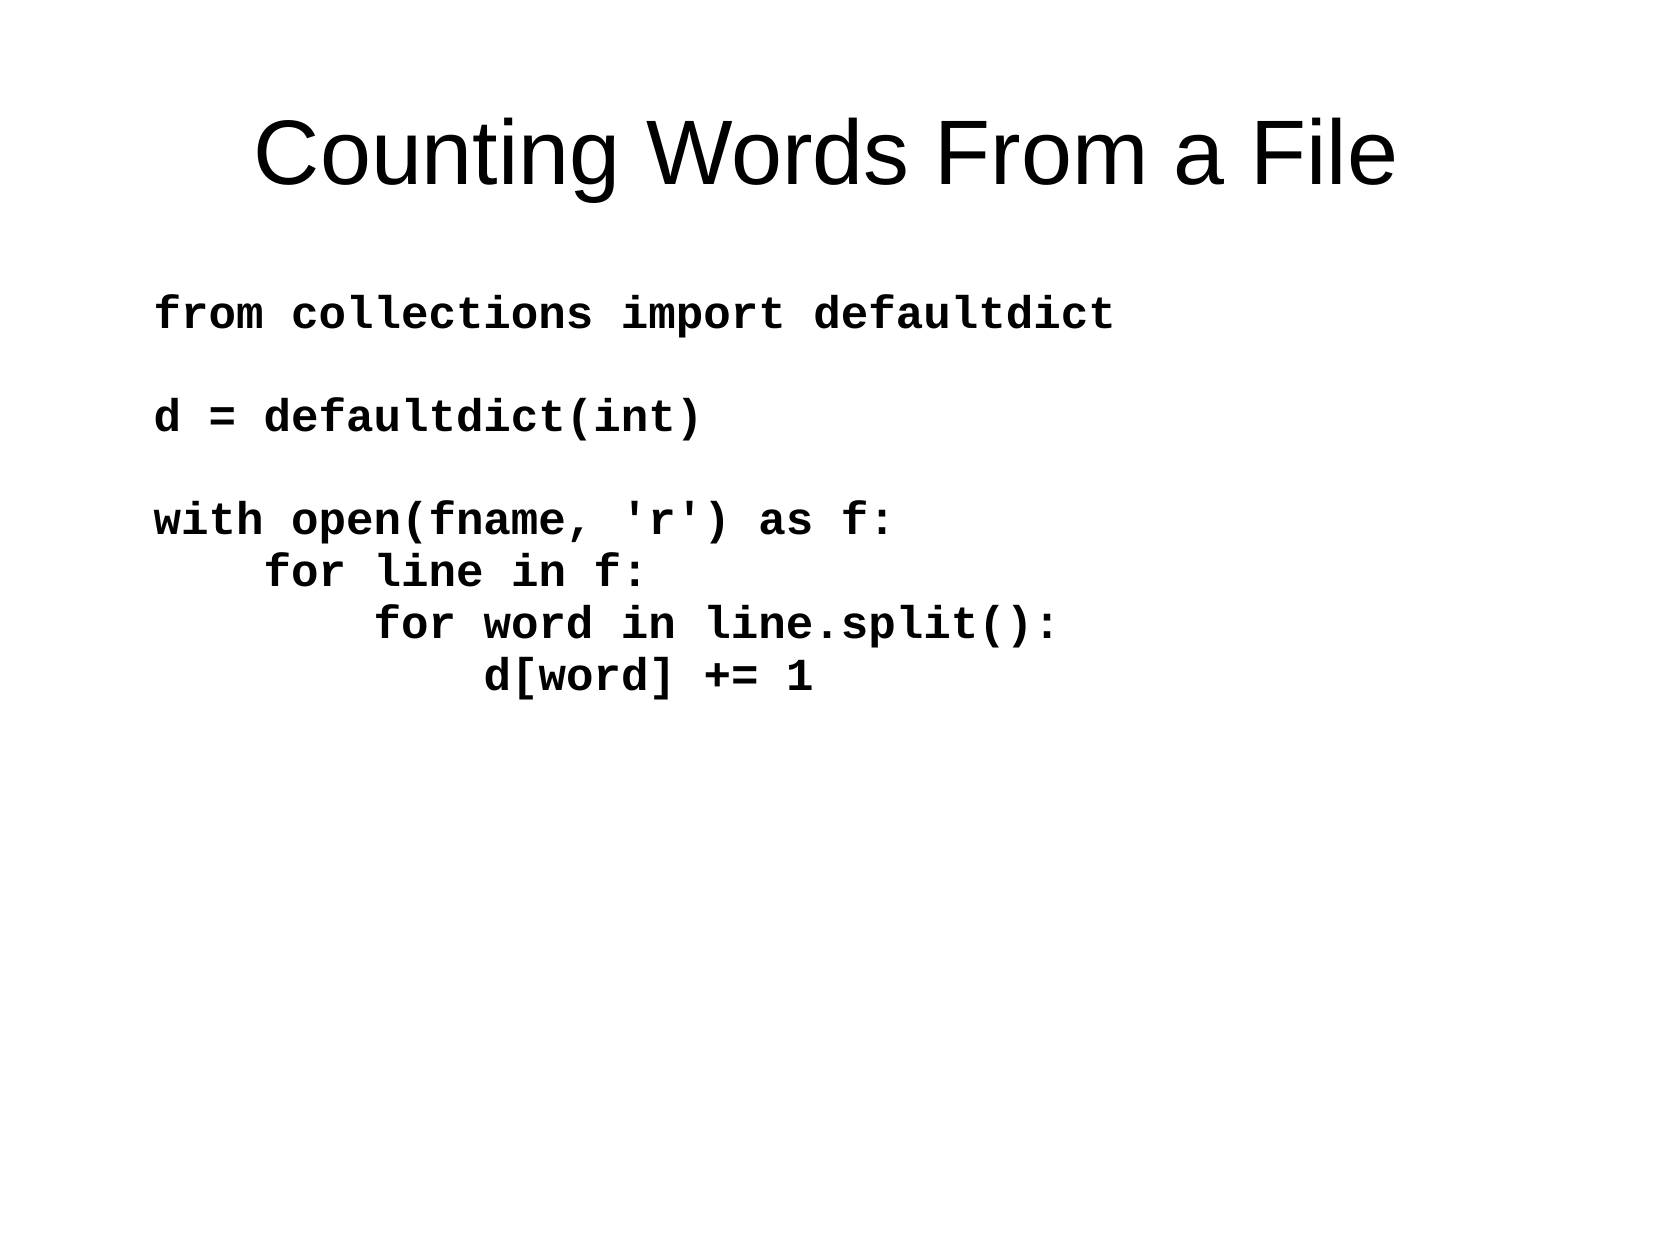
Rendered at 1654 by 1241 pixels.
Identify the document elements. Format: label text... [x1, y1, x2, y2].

list from collections import defaultdict d = defaultdict(int) with open(fname, 'r') as f: for line in f: for word in line.split(): d[word] += 1 [82, 290, 1571, 1010]
title Counting Words From a File [82, 49, 1571, 257]
